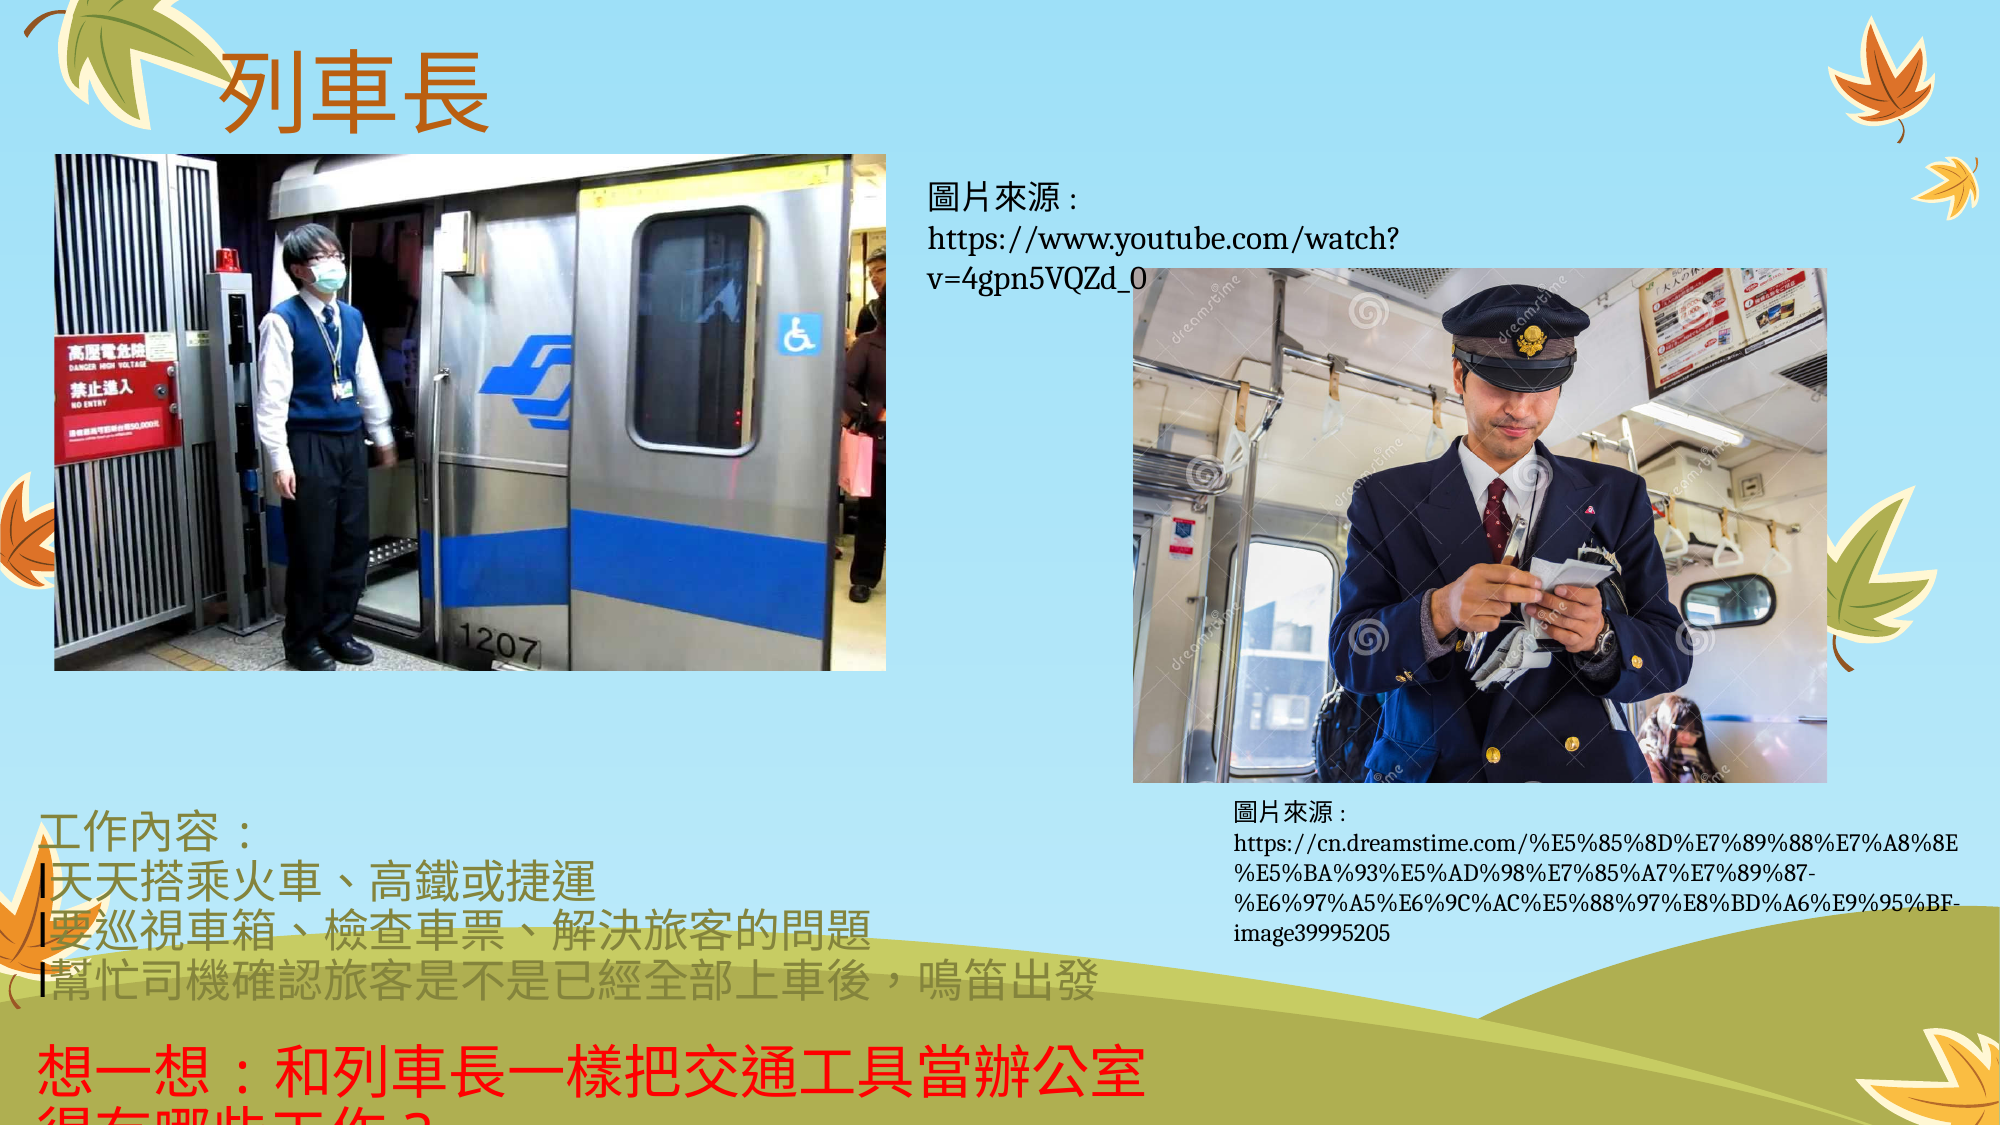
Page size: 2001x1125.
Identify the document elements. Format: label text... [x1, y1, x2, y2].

text_box 圖片來源: https://cn.dreamstime.com/%E5%85%8D%E7%89%88%E7%A8%8E%E5%BA%93%E5%AD%98%E7%85%A7%E7%89%87-%E6%97%A5%E6%9C%AC%E5%88%97%E8%BD%A6%E9%95%BF-image39995205 [1219, 789, 1984, 954]
picture [54, 154, 886, 671]
text_box 工作內容: 天天搭乘火車、高鐵或捷運 要巡視車箱、檢查車票、解決旅客的問題 幫忙司機確認旅客是不是已經全部上車後，鳴笛出發 想一想:和列車長一樣把交通工具當辦公室得有哪些工作? [21, 801, 1173, 1125]
title 列車長 [202, 28, 1701, 155]
text_box 圖片來源: https://www.youtube.com/watch?v=4gpn5VQZd_0 [913, 169, 1508, 304]
picture [1133, 268, 1828, 783]
